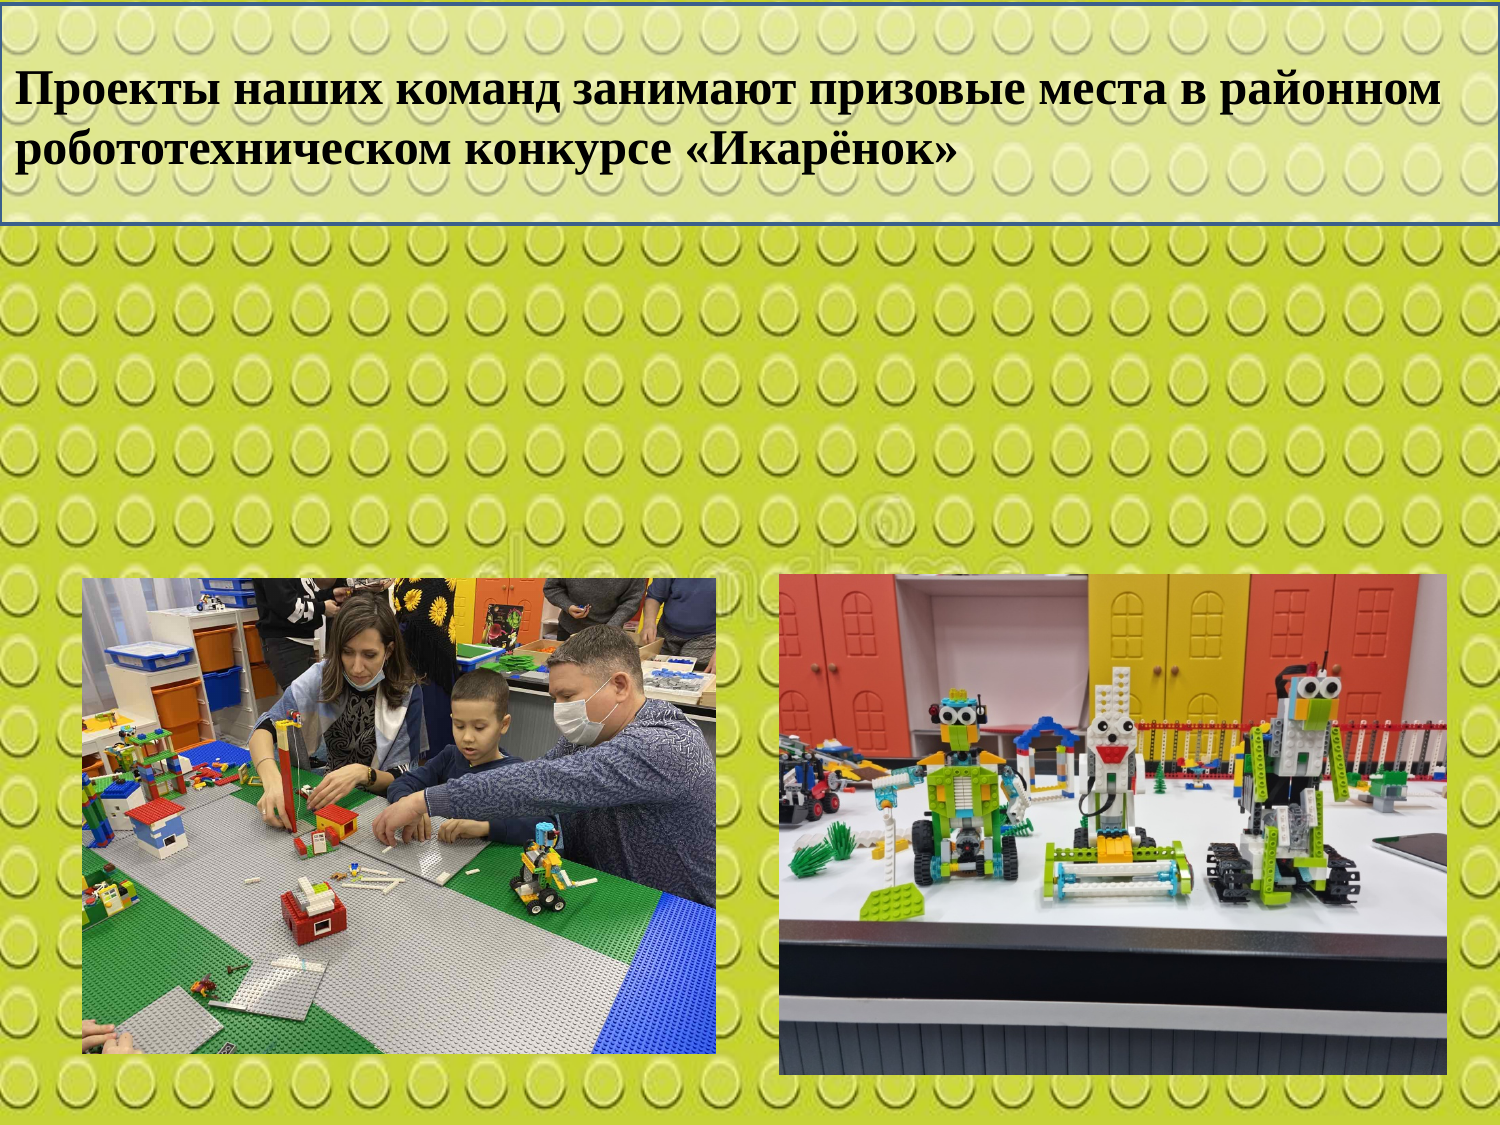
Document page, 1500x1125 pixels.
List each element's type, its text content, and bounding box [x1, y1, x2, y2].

picture [0, 225, 1500, 1125]
picture [0, 0, 1500, 4]
text_box Проекты наших команд занимают призовые места в районном робототехническом конкурсе «Икарёнок» [0, 4, 1500, 225]
